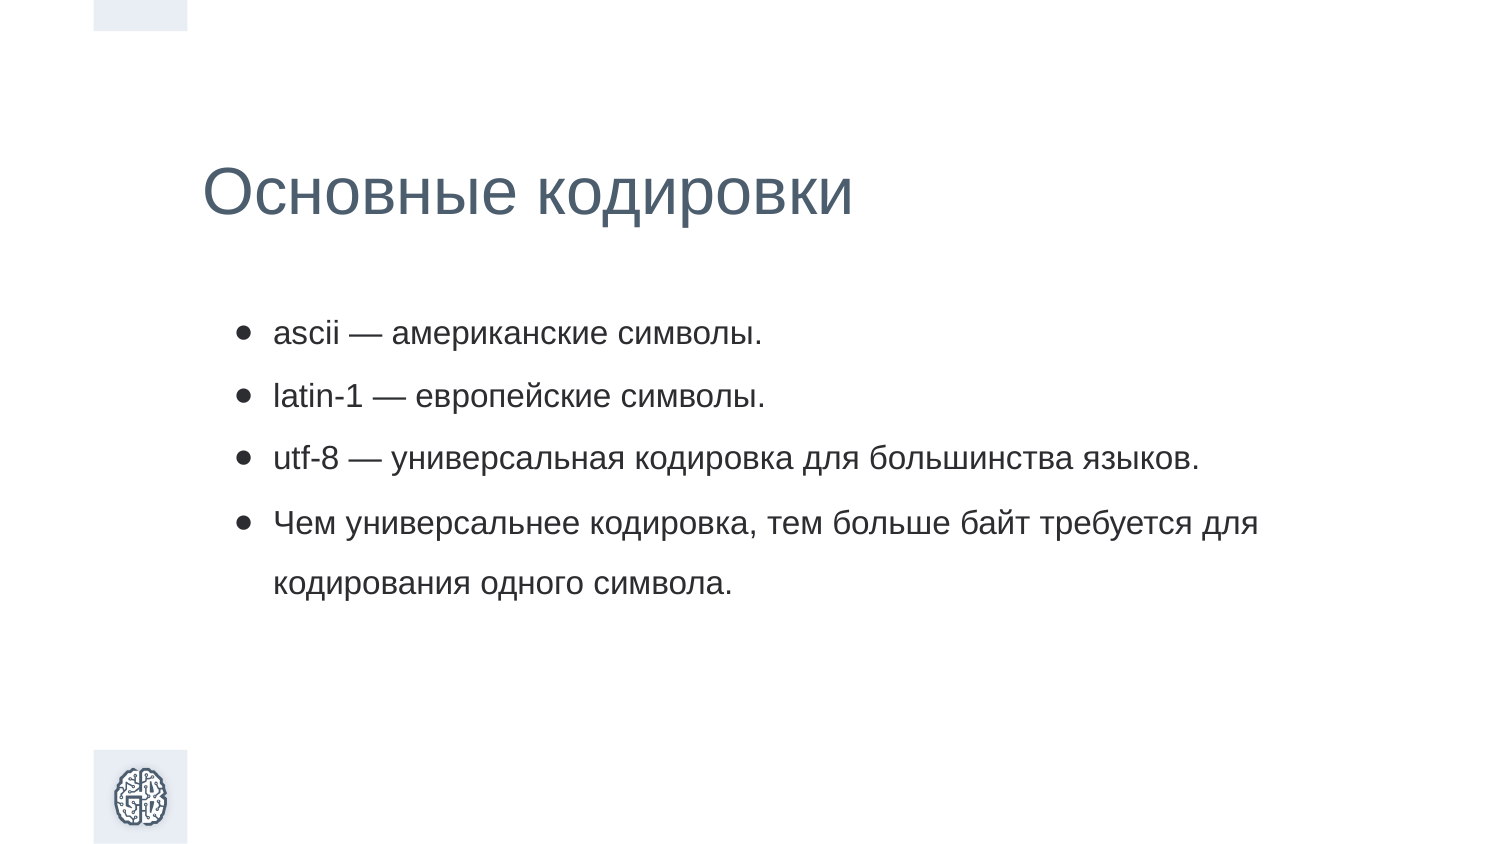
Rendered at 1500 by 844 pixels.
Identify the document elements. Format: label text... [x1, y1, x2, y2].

text_box Чем универсальнее кодировка, тем больше байт требуется для кодирования одного символа. [187, 486, 1312, 595]
text_box ascii — американские символы. [187, 284, 1312, 358]
text_box utf-8 — универсальная кодировка для большинства языков. [187, 409, 1415, 483]
picture [106, 760, 175, 834]
text_box latin-1 — европейские символы. [187, 358, 1312, 409]
text_box Основные кодировки [187, 93, 1312, 282]
